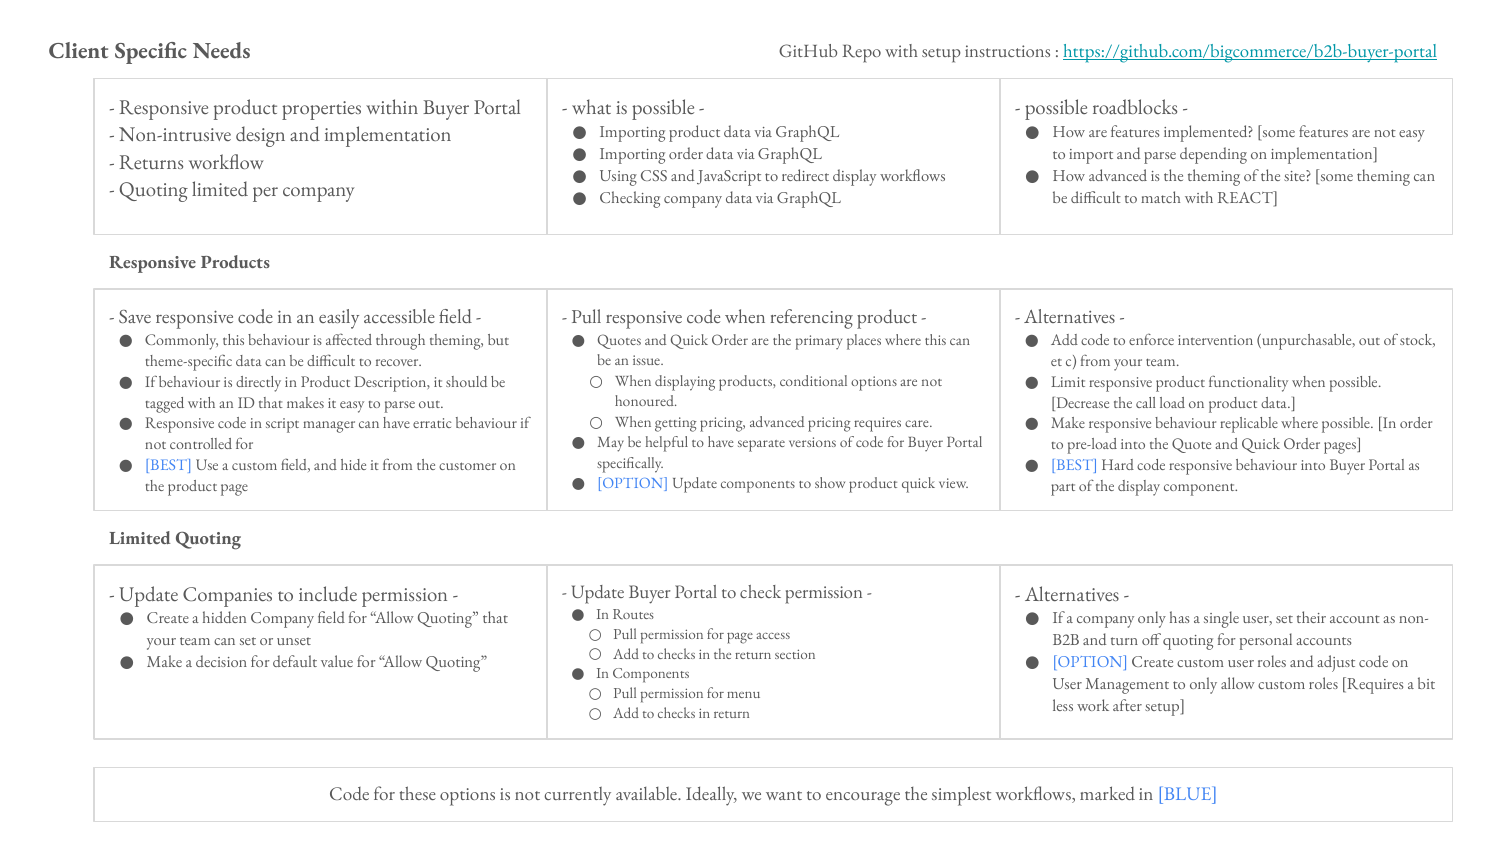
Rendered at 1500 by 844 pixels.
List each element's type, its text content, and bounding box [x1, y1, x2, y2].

text_box - Pull responsive code when referencing product - Quotes and Quick Order are the primary places where this can be an issue. When displaying products, conditional options are not honoured. When getting pricing, advanced pricing requires care. May be helpful to have separate versions of code for Buyer Portal specifically. [OPTION] Update components to show product quick view. [546, 288, 999, 511]
text_box - what is possible - Importing product data via GraphQL Importing order data via GraphQL Using CSS and JavaScript to redirect display workflows Checking company data via GraphQL [546, 78, 999, 235]
text_box - Update Companies to include permission - Create a hidden Company field for “Allow Quoting” that your team can set or unset Make a decision for default value for “Allow Quoting” [94, 564, 546, 740]
text_box GitHub Repo with setup instructions : https://github.com/bigcommerce/b2b-buyer-portal [763, 24, 1453, 79]
text_box Client Specific Needs [33, 24, 473, 79]
text_box Responsive Products [94, 234, 329, 288]
text_box - Alternatives - If a company only has a single user, set their account as non-B2B and turn off quoting for personal accounts [OPTION] Create custom user roles and adjust code on User Management to only allow custom roles [Requires a bit less work after setup] [999, 564, 1453, 740]
text_box - Alternatives - Add code to enforce intervention (unpurchasable, out of stock, et c) from your team. Limit responsive product functionality when possible. [Decrease the call load on product data.] Make responsive behaviour replicable where possible. [In order to pre-load into the Quote and Quick Order pages] [BEST] Hard code responsive behaviour into Buyer Portal as part of the display component. [999, 288, 1453, 511]
text_box - possible roadblocks - How are features implemented? [some features are not easy to import and parse depending on implementation] How advanced is the theming of the site? [some theming can be difficult to match with REACT] [999, 79, 1453, 235]
text_box Limited Quoting [94, 510, 306, 564]
text_box - Responsive product properties within Buyer Portal - Non-intrusive design and implementation - Returns workflow - Quoting limited per company [94, 78, 546, 235]
text_box Code for these options is not currently available. Ideally, we want to encourage the simplest workflows, marked in [BLUE] [94, 767, 1453, 822]
text_box - Update Buyer Portal to check permission - In Routes Pull permission for page access Add to checks in the return section In Components Pull permission for menu Add to checks in return [546, 564, 999, 740]
text_box - Save responsive code in an easily accessible field - Commonly, this behaviour is affected through theming, but theme-specific data can be difficult to recover. If behaviour is directly in Product Description, it should be tagged with an ID that makes it easy to parse out. Responsive code in script manager can have erratic behaviour if not controlled for [BEST] Use a custom field, and hide it from the customer on the product page [94, 288, 546, 511]
